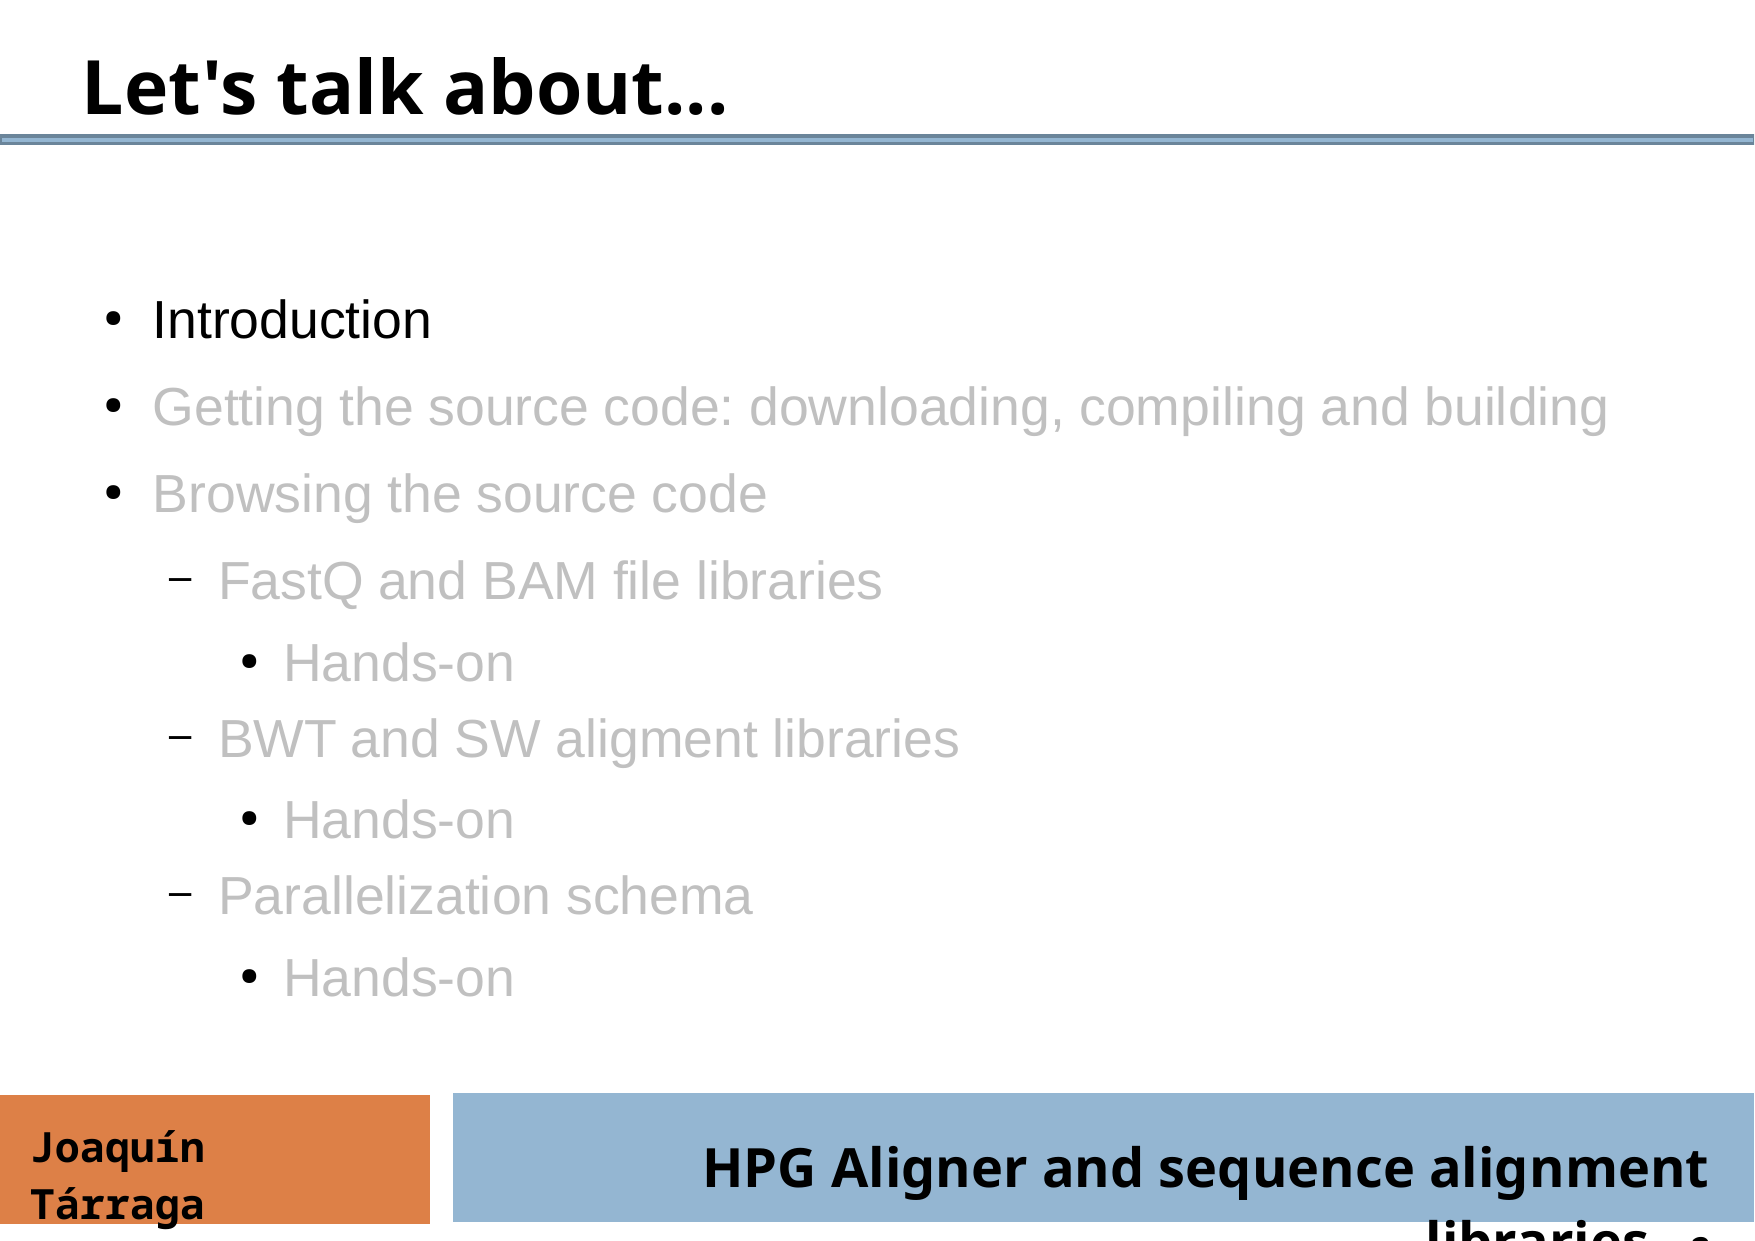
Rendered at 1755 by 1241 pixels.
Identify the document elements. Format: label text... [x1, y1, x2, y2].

text_box HPG Aligner and sequence alignment libraries 2 [480, 1122, 1726, 1239]
text_box Joaquín Tárraga jtarraga@cipf.es [15, 1110, 406, 1221]
text_box Let's talk about... [67, 27, 1688, 129]
list Introduction Getting the source code: downloading, compiling and building Browsing the source code FastQ and BAM file libraries Hands-on BWT and SW aligment libraries Hands-on Parallelization schema Hands-on [87, 290, 1632, 1010]
text_box [0, 136, 1754, 144]
